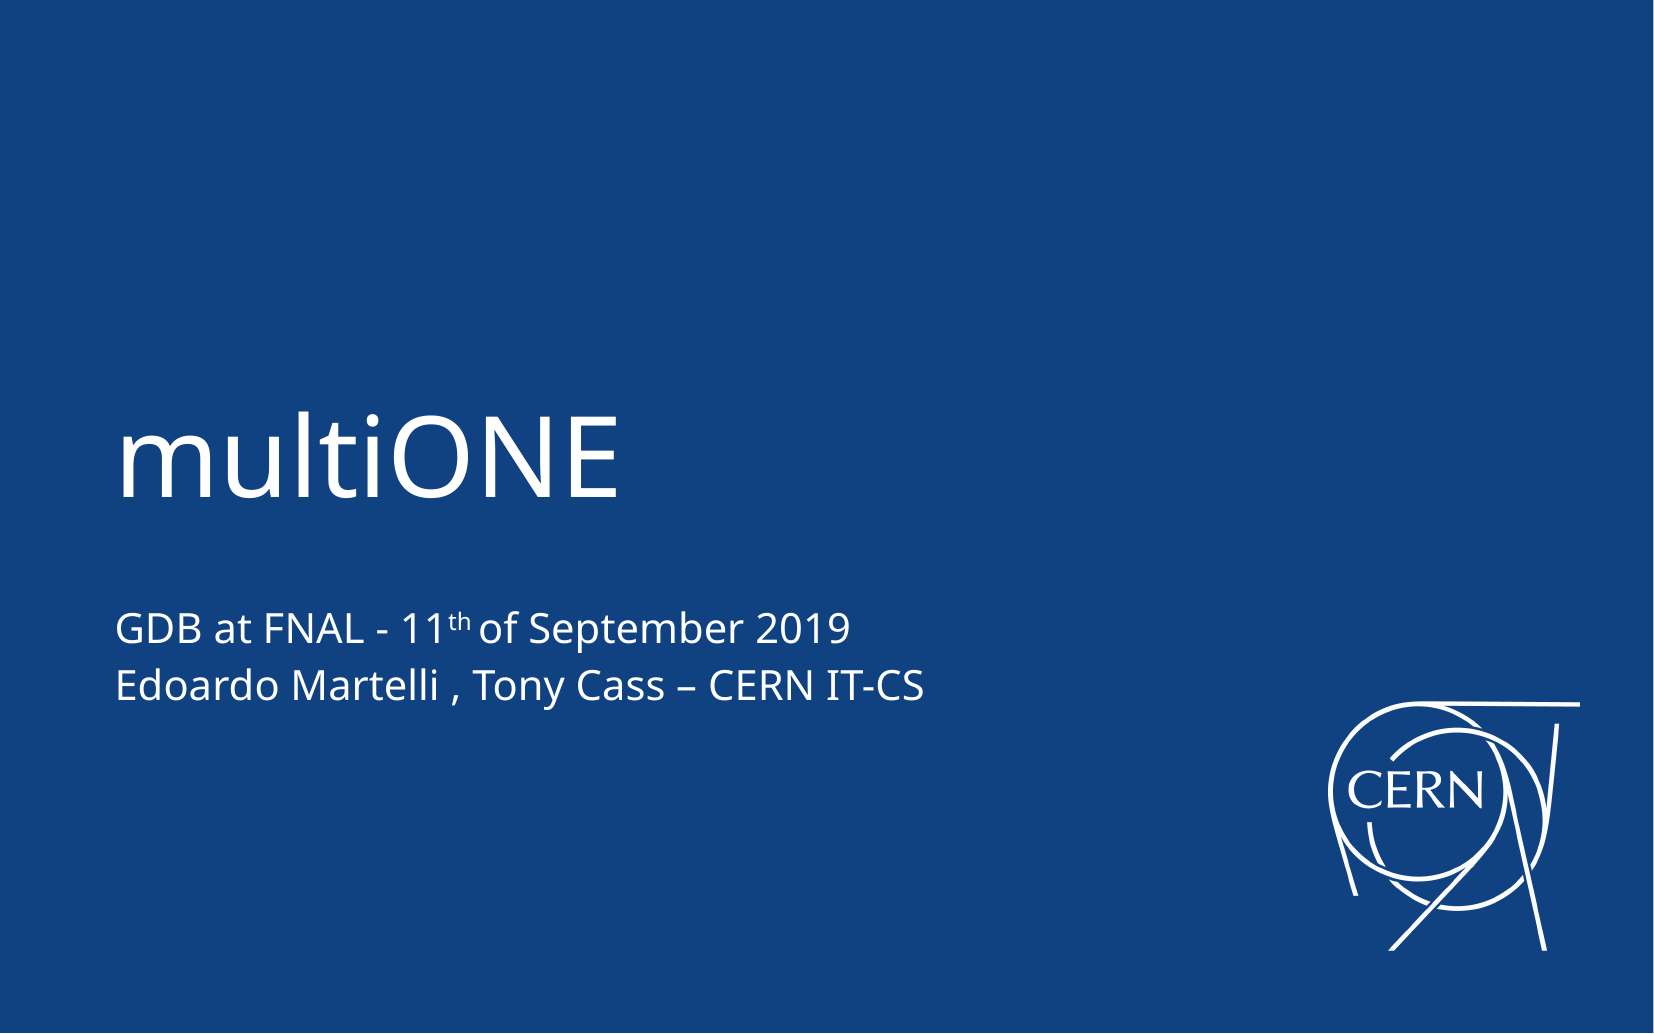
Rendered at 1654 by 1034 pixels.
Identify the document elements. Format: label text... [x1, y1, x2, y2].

title multiONE GDB at FNAL - 11th of September 2019 Edoardo Martelli , Tony Cass – CERN IT-CS [114, 241, 1630, 848]
picture [1328, 848, 1580, 952]
